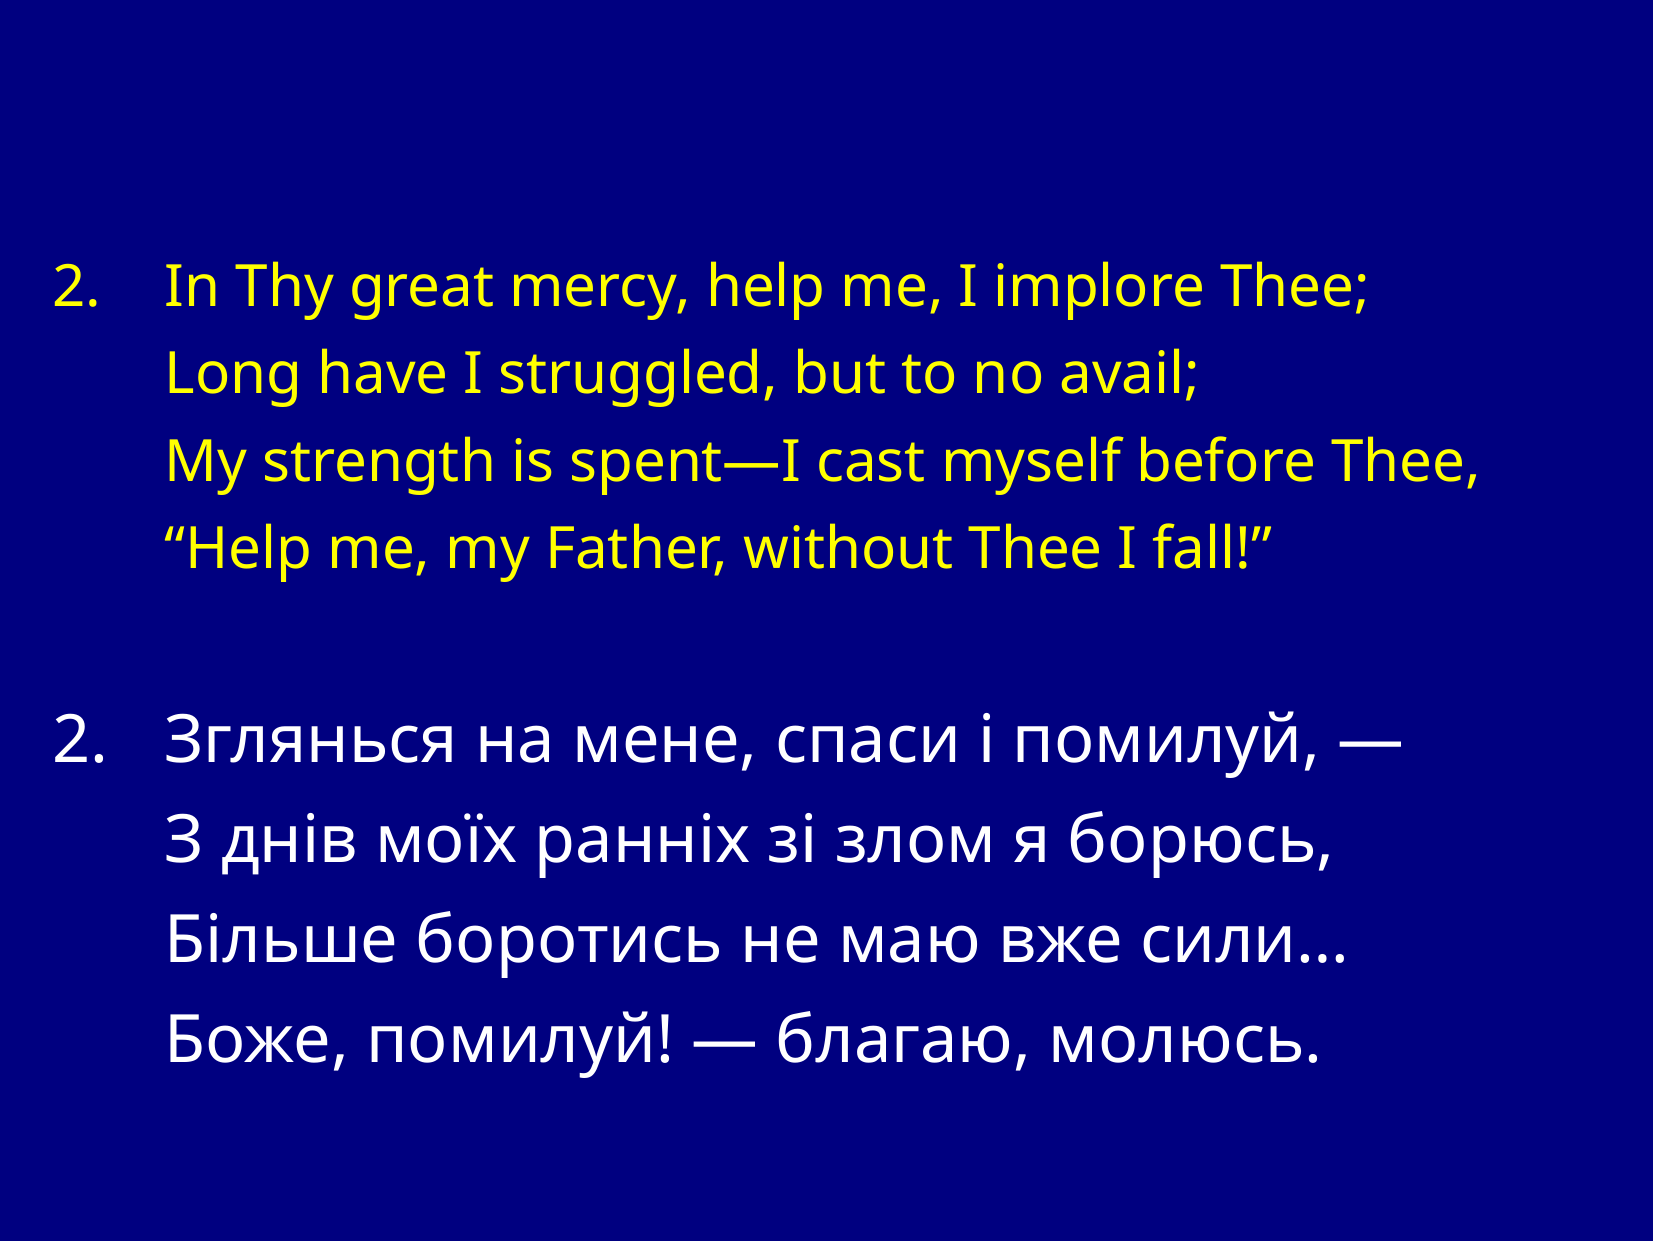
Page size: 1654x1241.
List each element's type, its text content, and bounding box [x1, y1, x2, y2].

text_box 2. In Thy great mercy, help me, I implore Thee; Long have I struggled, but to no avail; My strength is spent—I cast myself before Thee, “Help me, my Father, without Thee I fall!” [37, 150, 1651, 638]
text_box 2. Зглянься на мене, спаси і помилуй, ― З днів моїх ранніх зі злом я борюсь, Більше боротись не маю вже сили… Боже, помилуй! ― благаю, молюсь. [37, 675, 1576, 1163]
